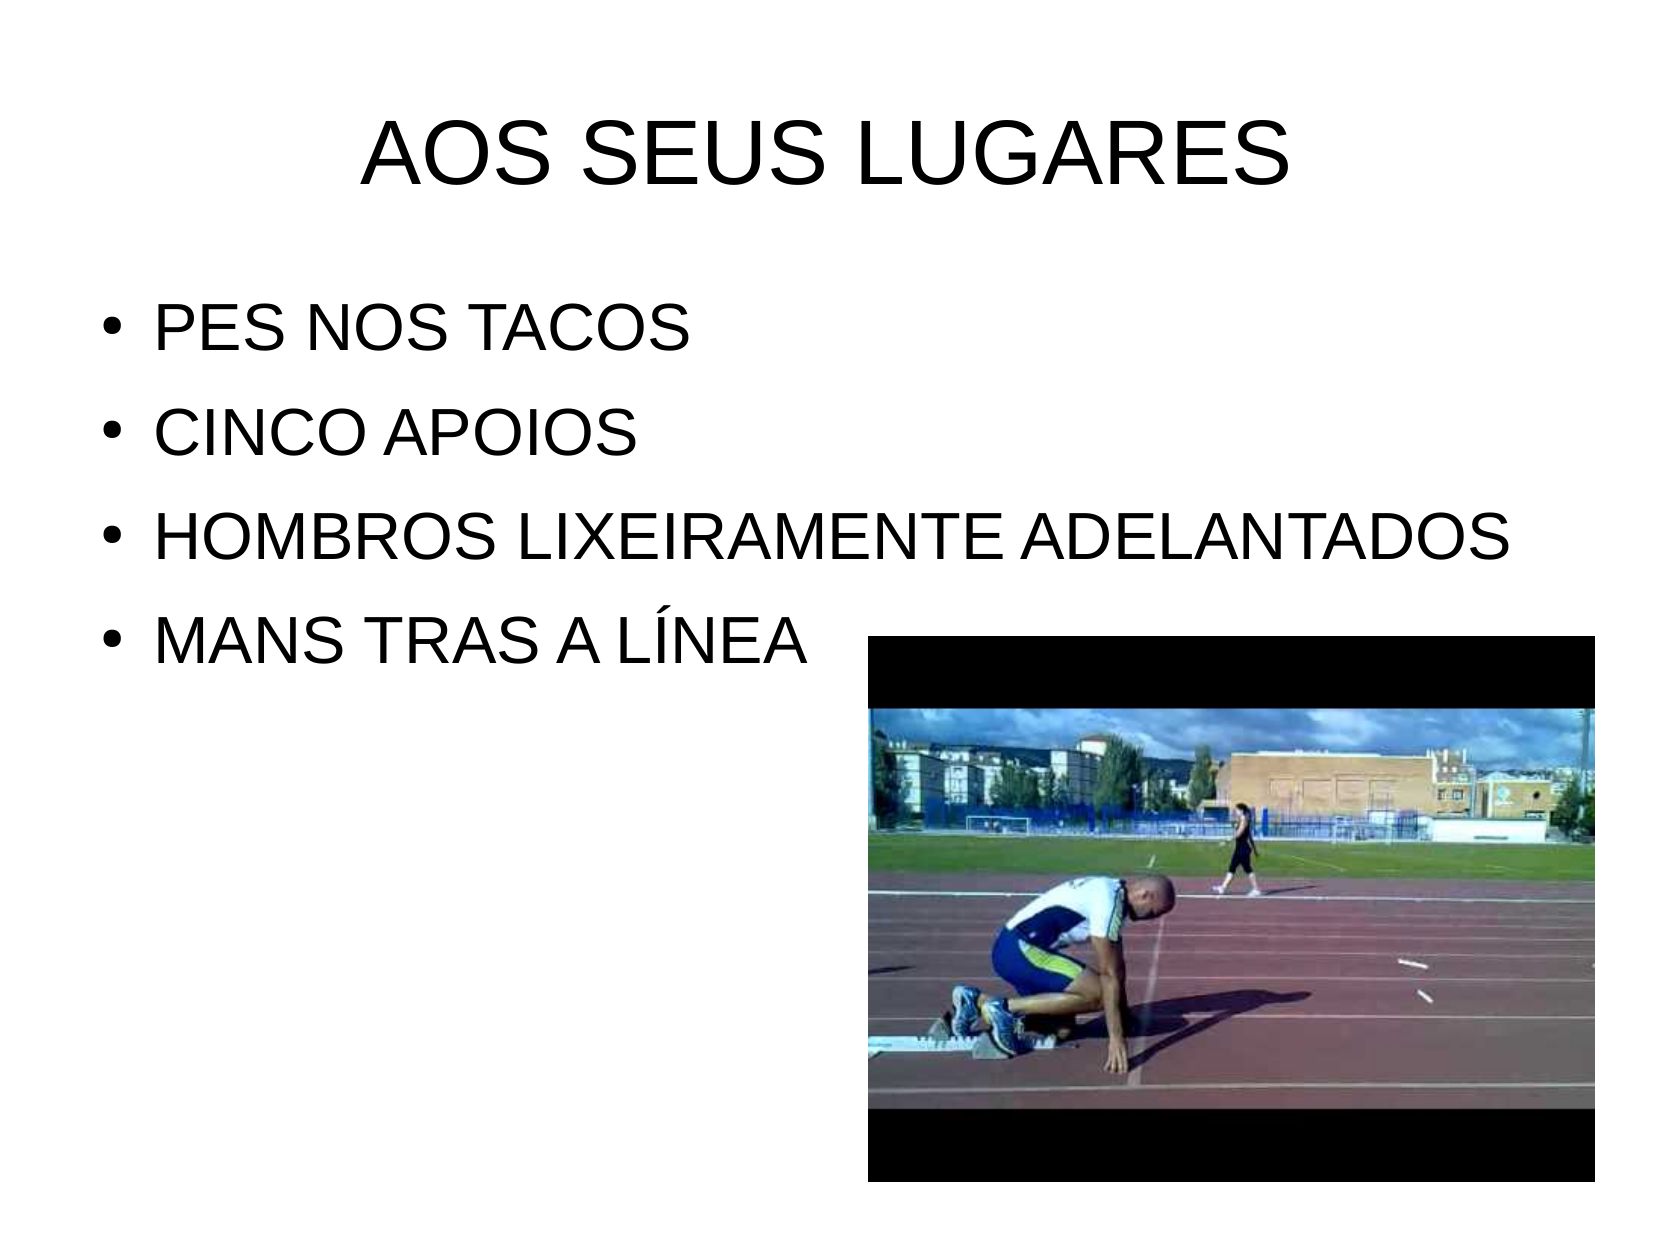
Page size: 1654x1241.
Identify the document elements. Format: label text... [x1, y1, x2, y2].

title AOS SEUS LUGARES [82, 56, 1571, 250]
list PES NOS TACOS CINCO APOIOS HOMBROS LIXEIRAMENTE ADELANTADOS MANS TRAS A LÍNEA [82, 290, 1565, 1094]
picture [868, 636, 1595, 1182]
